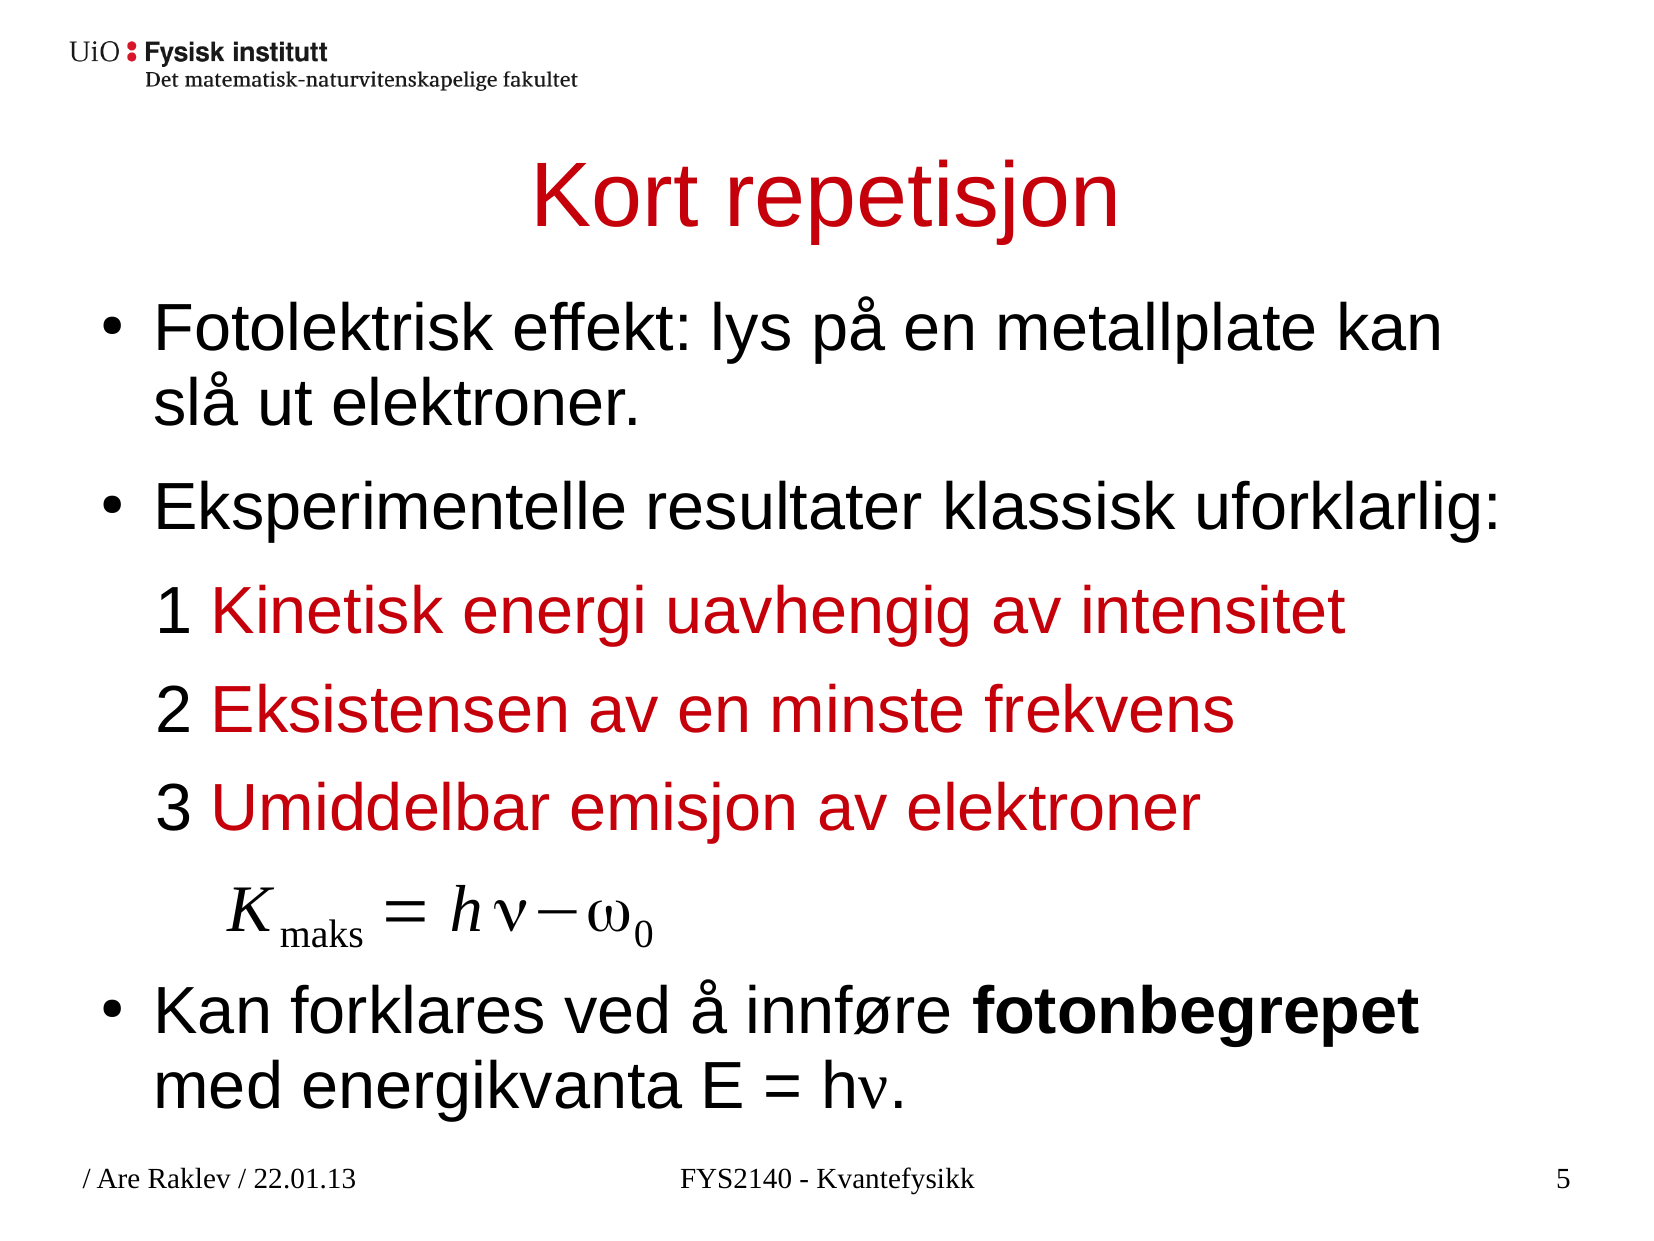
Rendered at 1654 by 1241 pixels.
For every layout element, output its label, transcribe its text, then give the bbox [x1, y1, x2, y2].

list Fotolektrisk effekt: lys på en metallplate kan slå ut elektroner. Eksperimentelle resultater klassisk uforklarlig: Kinetisk energi uavhengig av intensitet Eksistensen av en minste frekvens Umiddelbar emisjon av elektroner Kan forklares ved å innføre fotonbegrepet med energikvanta E = hν. [82, 290, 1538, 1121]
chart [215, 872, 660, 956]
picture [68, 37, 581, 93]
title Kort repetisjon [82, 90, 1571, 298]
